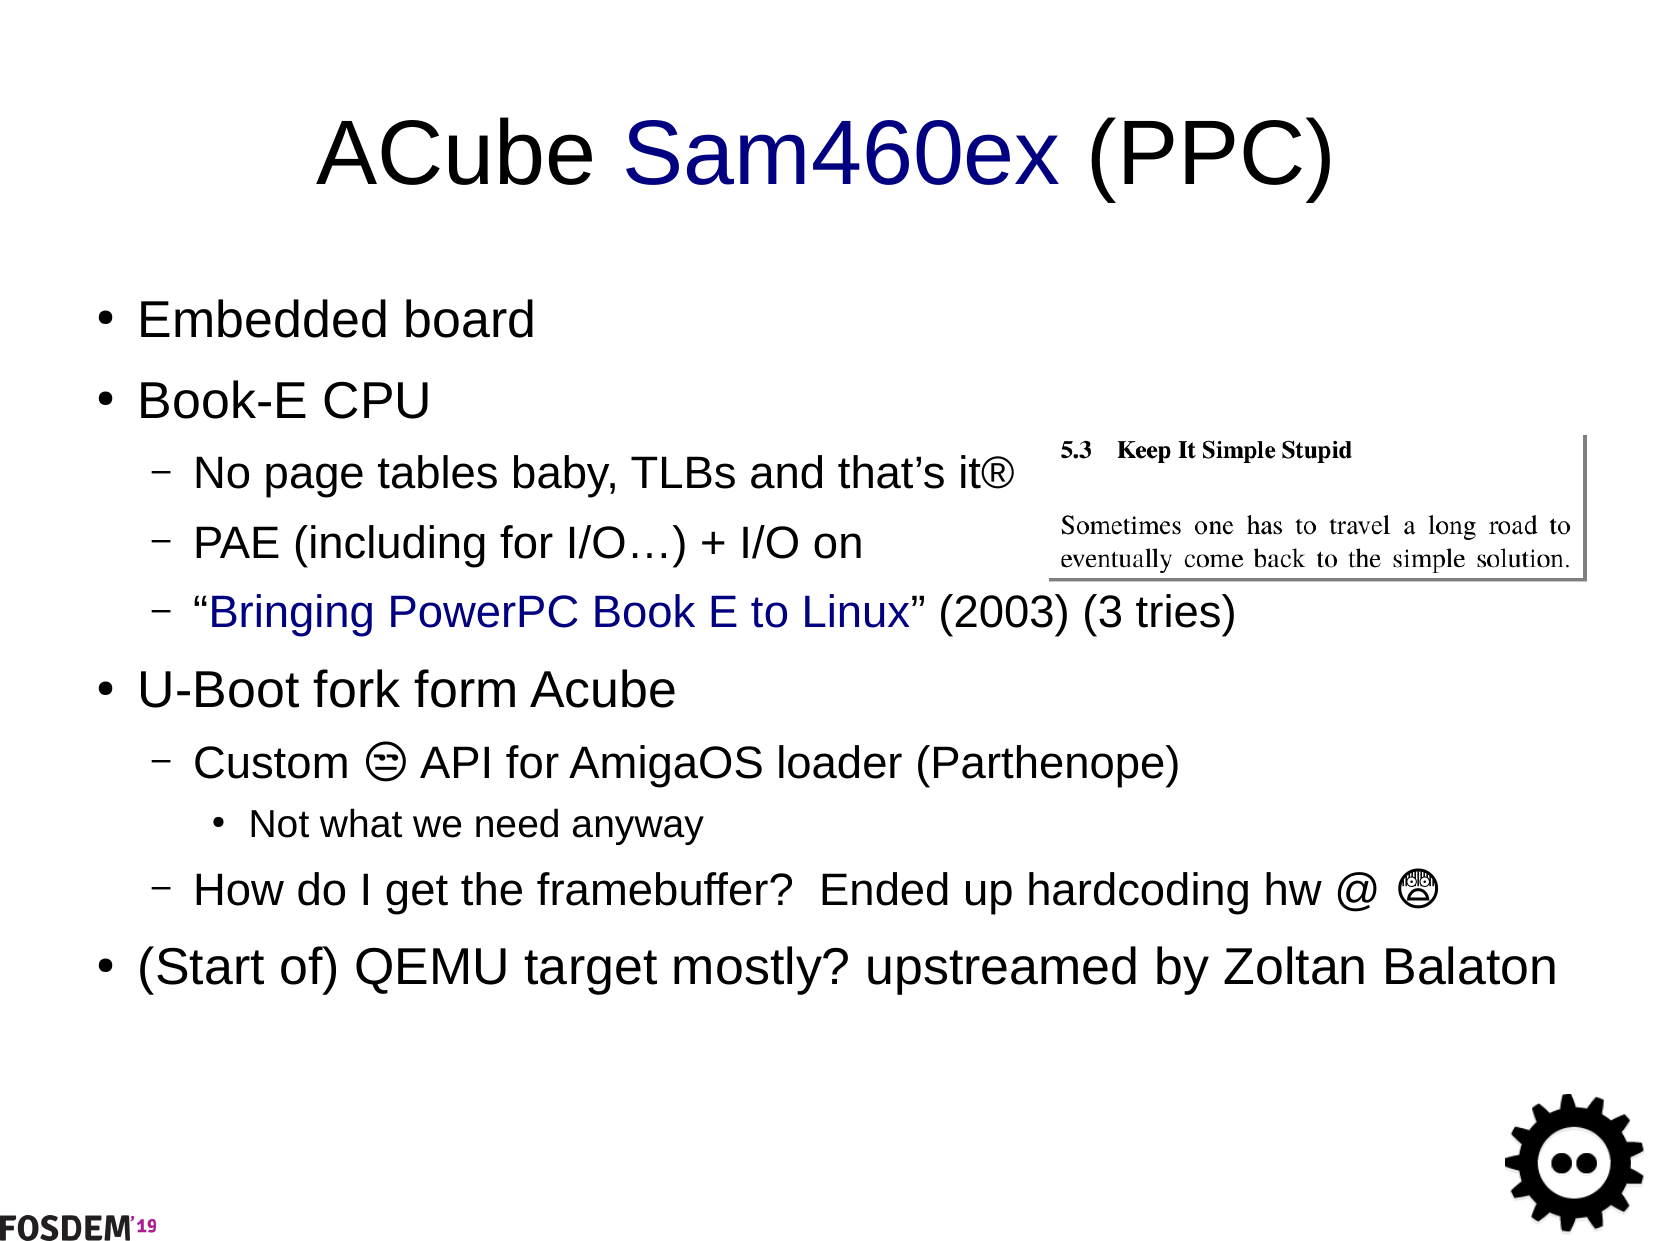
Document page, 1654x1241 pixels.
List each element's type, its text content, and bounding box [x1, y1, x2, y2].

picture [1045, 431, 1583, 578]
title ACube Sam460ex (PPC) [82, 49, 1571, 257]
list Embedded board Book-E CPU No page tables baby, TLBs and that’s it® PAE (including for I/O…) + I/O on “Bringing PowerPC Book E to Linux” (2003) (3 tries) U-Boot fork form Acube Custom 😒 API for AmigaOS loader (Parthenope) Not what we need anyway How do I get the framebuffer? Ended up hardcoding hw @ 😨 (Start of) QEMU target mostly? upstreamed by Zoltan Balaton [82, 290, 1571, 1010]
picture [1505, 1094, 1648, 1235]
picture [0, 1215, 156, 1241]
